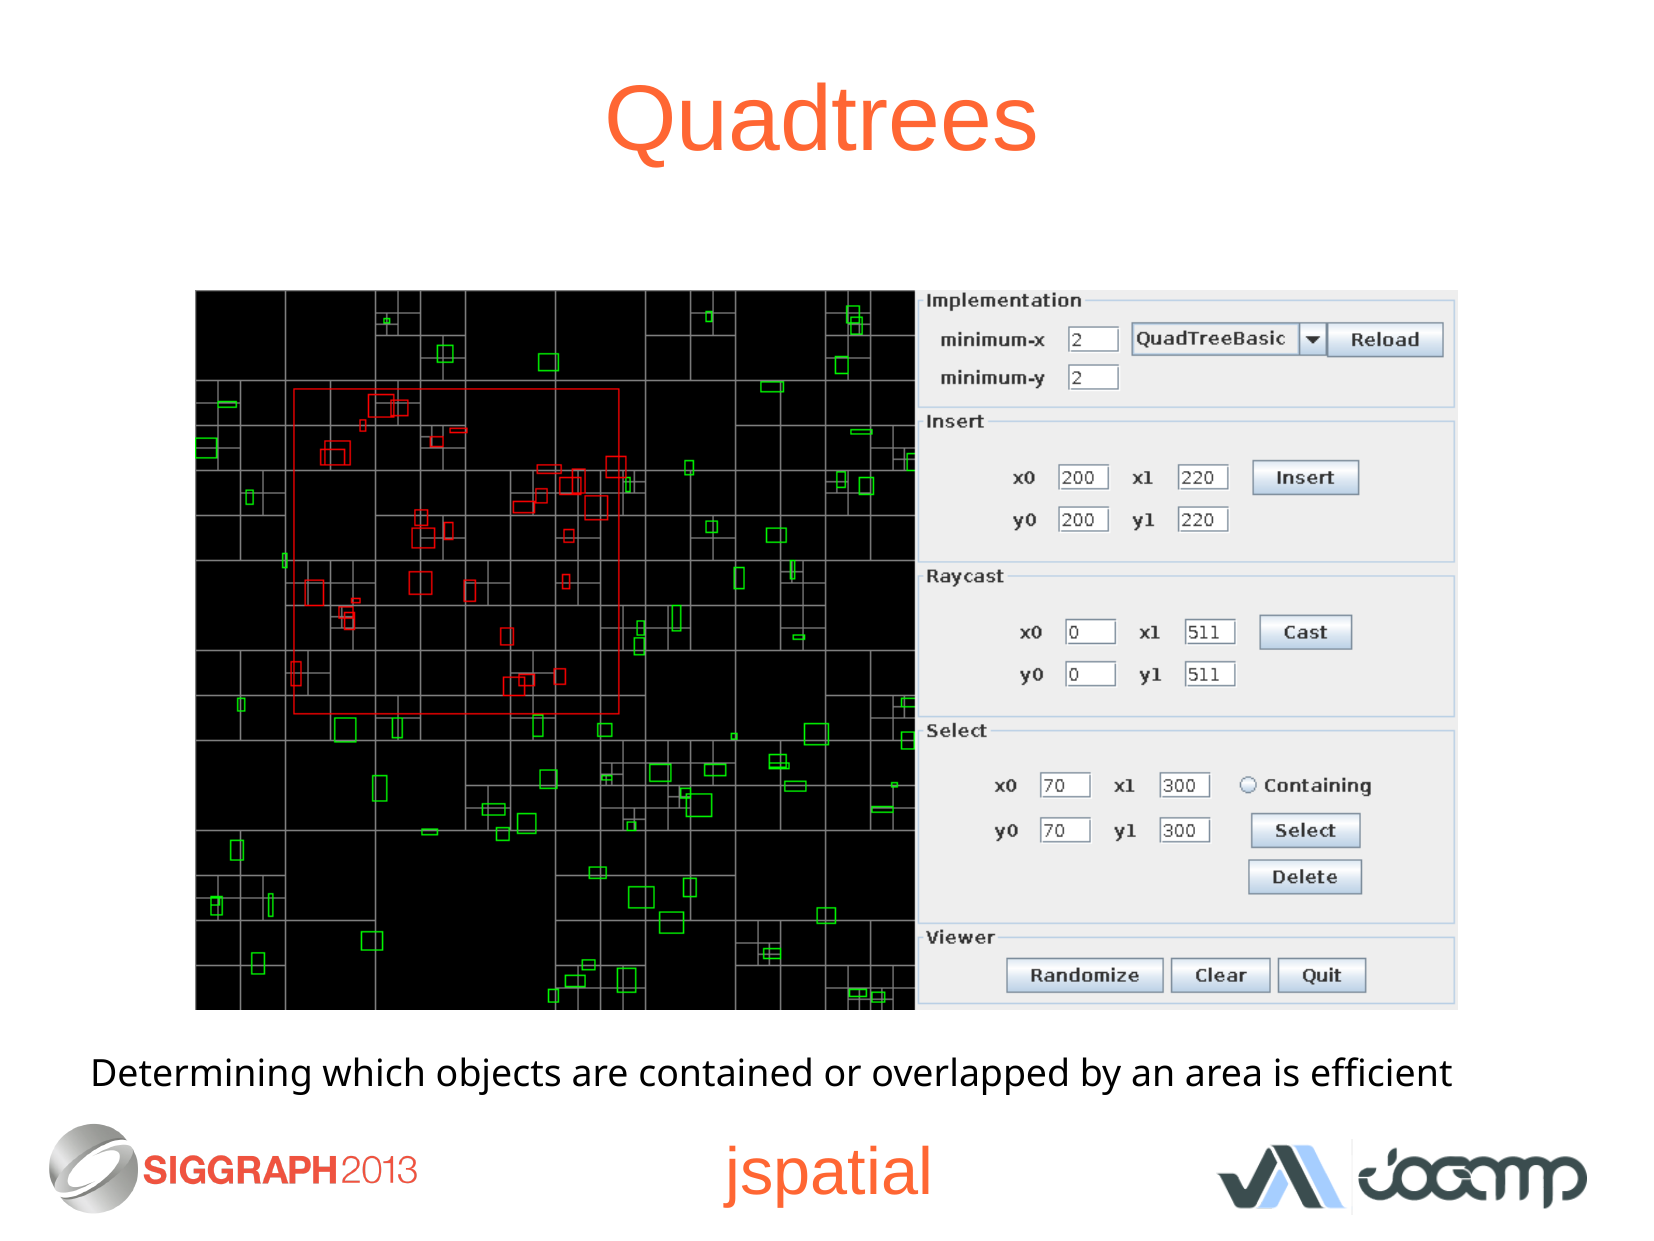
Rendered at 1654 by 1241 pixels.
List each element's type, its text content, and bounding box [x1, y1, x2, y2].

picture [45, 1122, 421, 1215]
title Quadtrees [68, 49, 1576, 188]
title jspatial [642, 1125, 1016, 1217]
picture [195, 290, 1458, 1010]
text_box Determining which objects are contained or overlapped by an area is efficient [75, 1039, 1607, 1098]
picture [1215, 1139, 1587, 1215]
